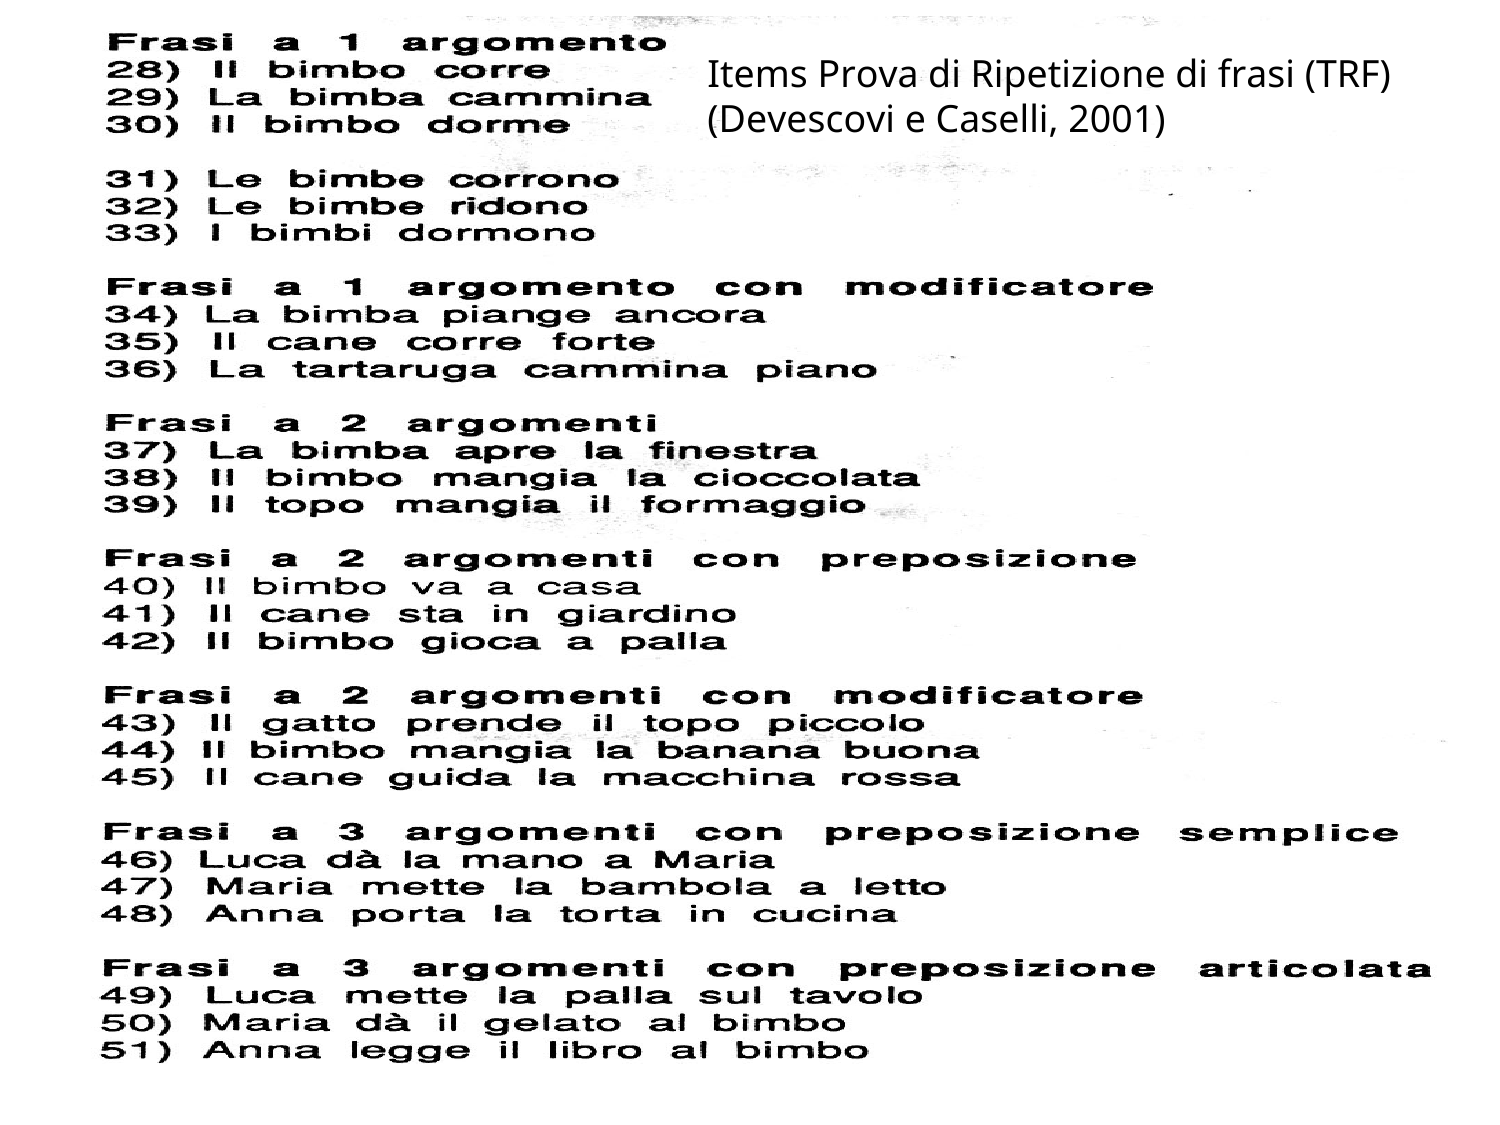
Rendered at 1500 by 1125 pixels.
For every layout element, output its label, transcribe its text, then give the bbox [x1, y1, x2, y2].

picture [88, 16, 1459, 1071]
text_box Items Prova di Ripetizione di frasi (TRF) (Devescovi e Caselli, 2001) [692, 42, 1407, 149]
